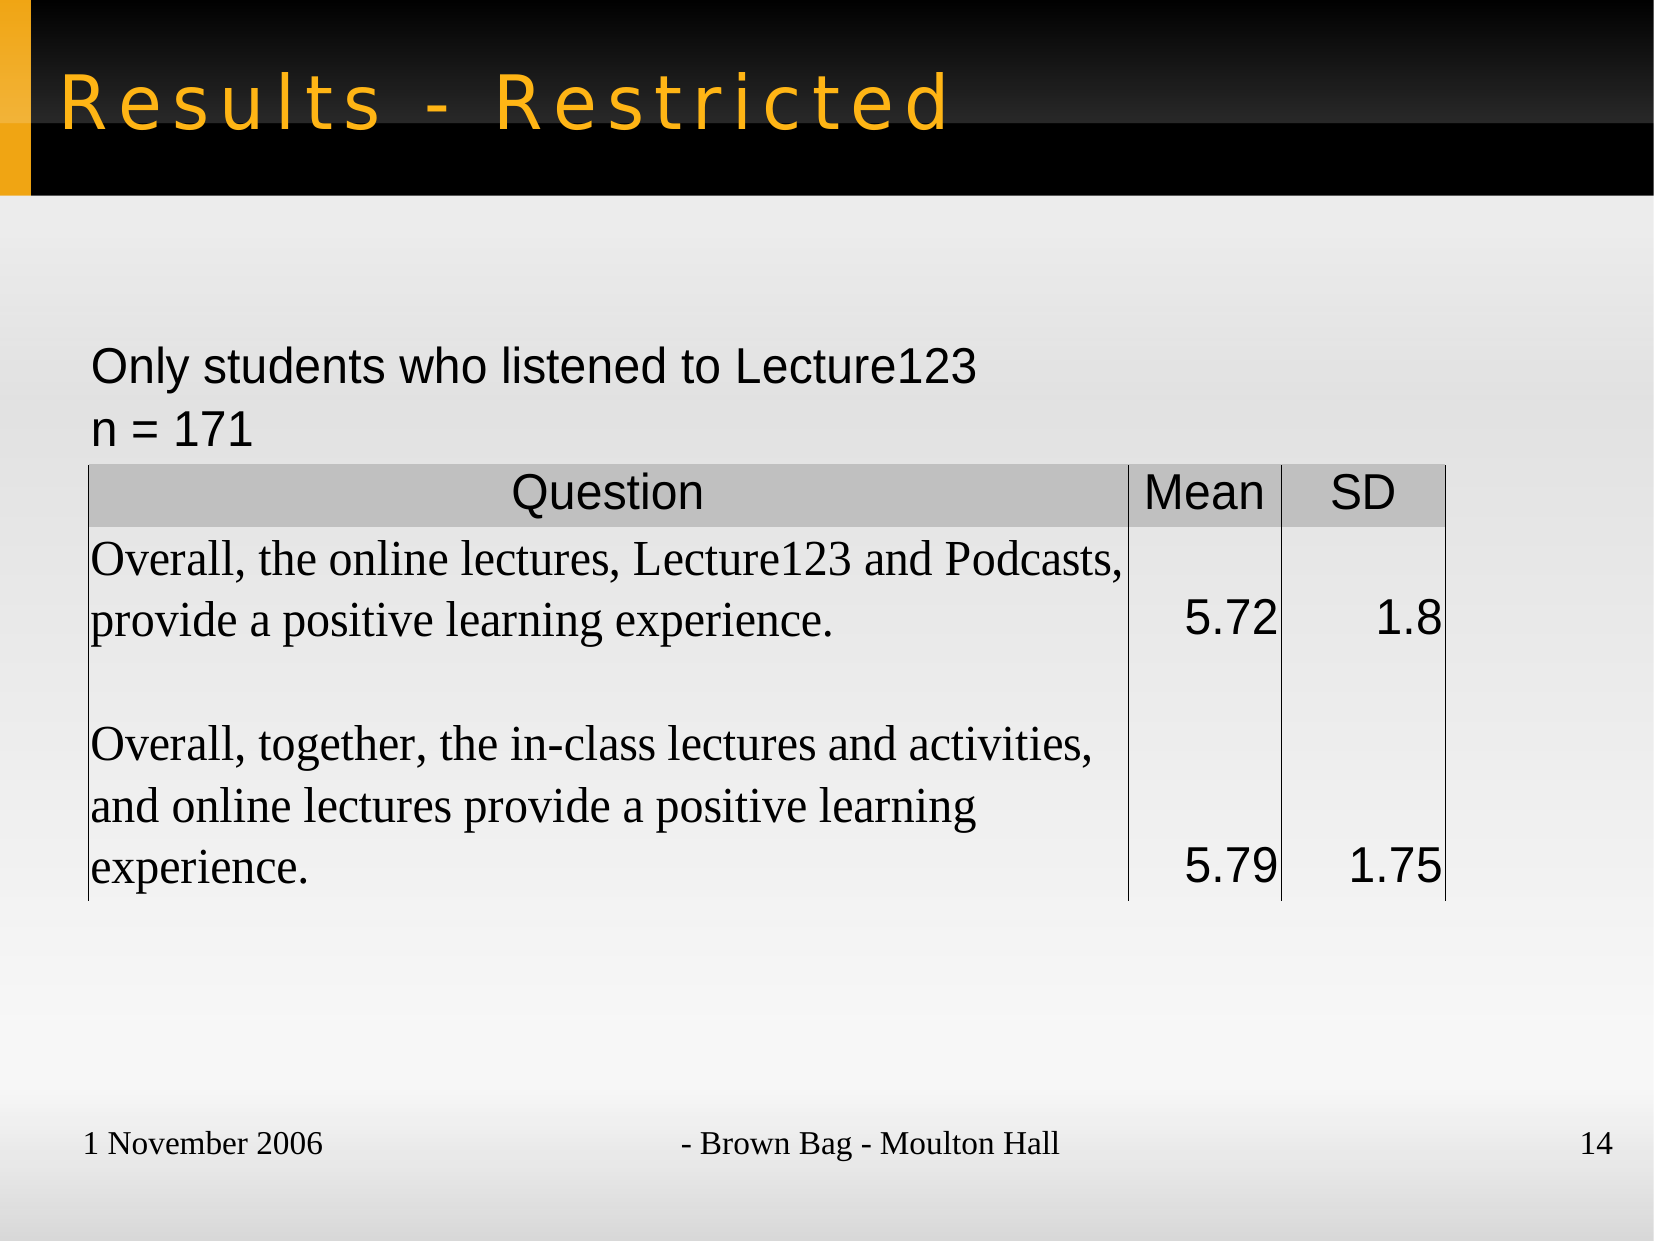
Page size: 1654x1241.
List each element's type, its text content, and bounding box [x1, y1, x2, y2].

title Results - Restricted [59, 29, 1270, 178]
picture [0, 0, 1654, 1241]
chart [86, 337, 1576, 1156]
